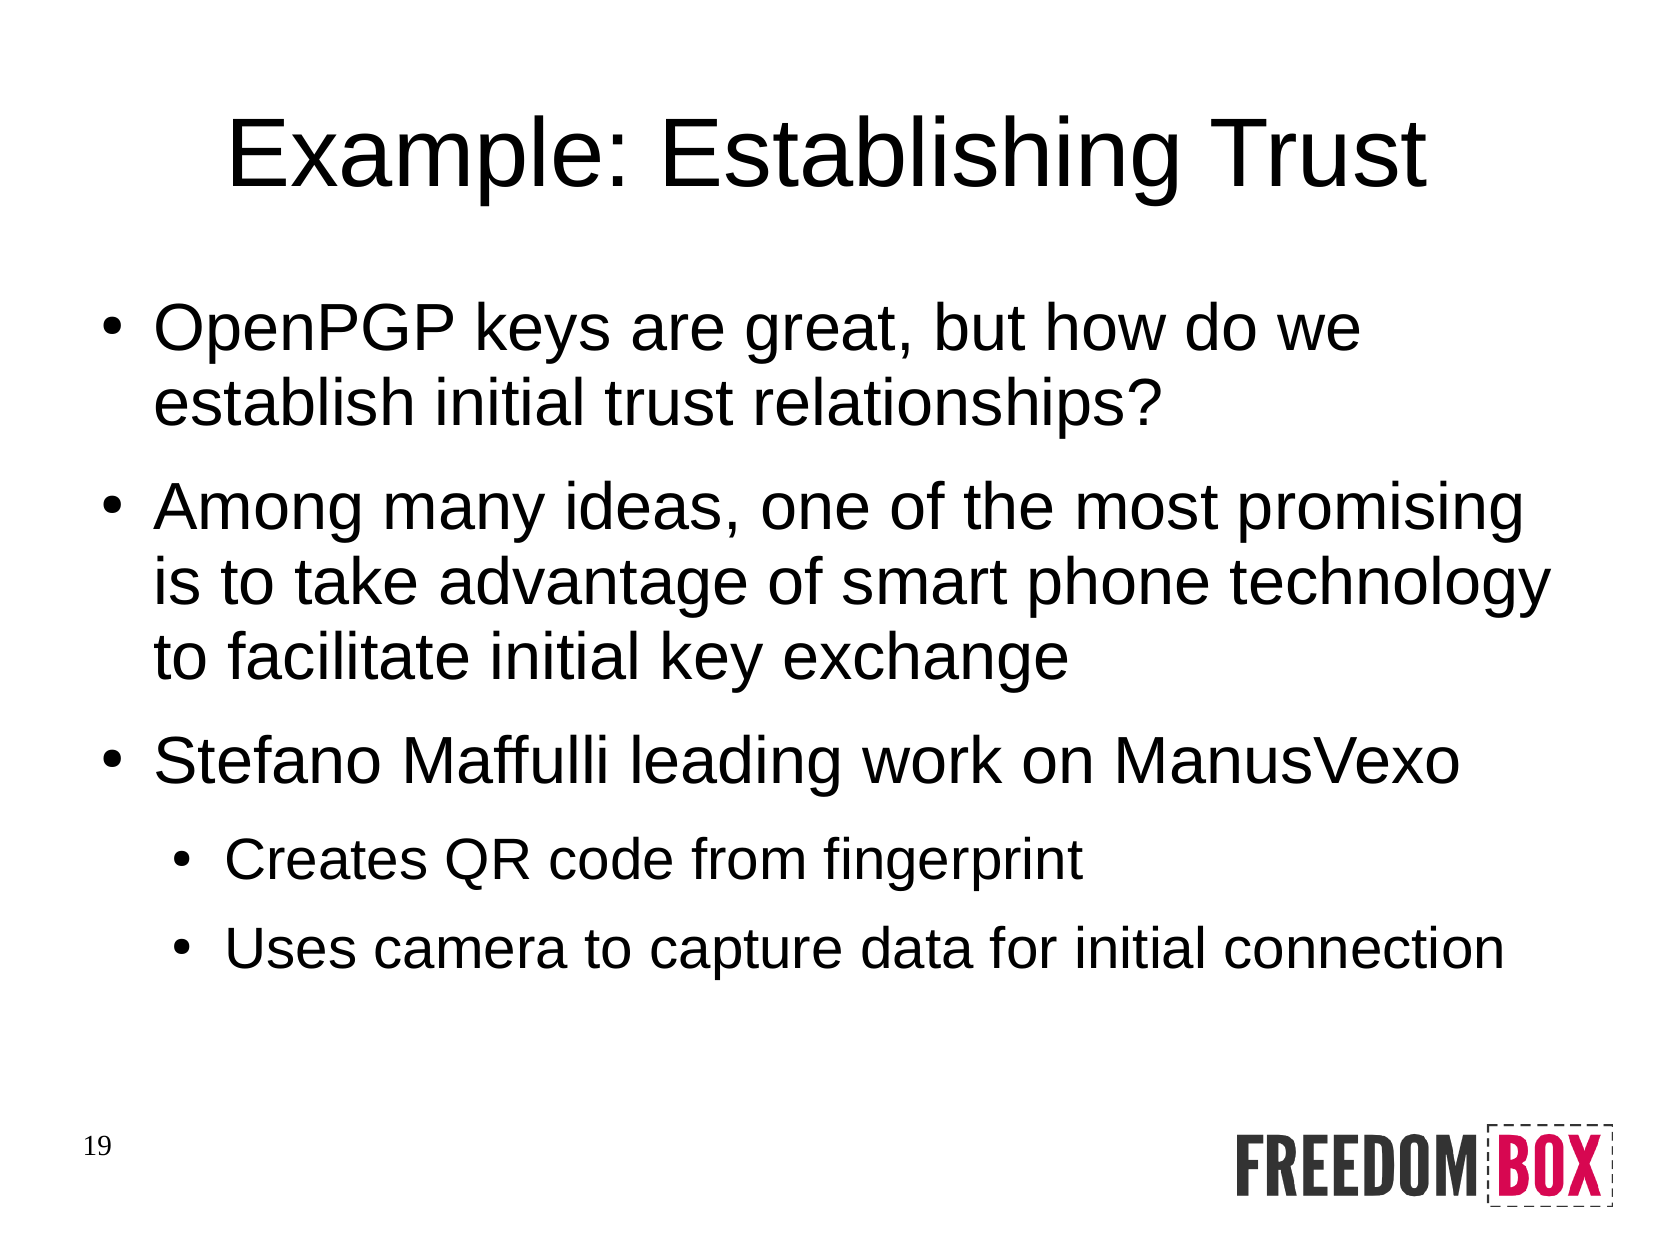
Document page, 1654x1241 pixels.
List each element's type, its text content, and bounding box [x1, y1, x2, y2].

title Example: Establishing Trust [82, 49, 1571, 257]
list OpenPGP keys are great, but how do we establish initial trust relationships? Among many ideas, one of the most promising is to take advantage of smart phone technology to facilitate initial key exchange Stefano Maffulli leading work on ManusVexo Creates QR code from fingerprint Uses camera to capture data for initial connection [82, 290, 1571, 1109]
picture [1237, 1124, 1613, 1207]
